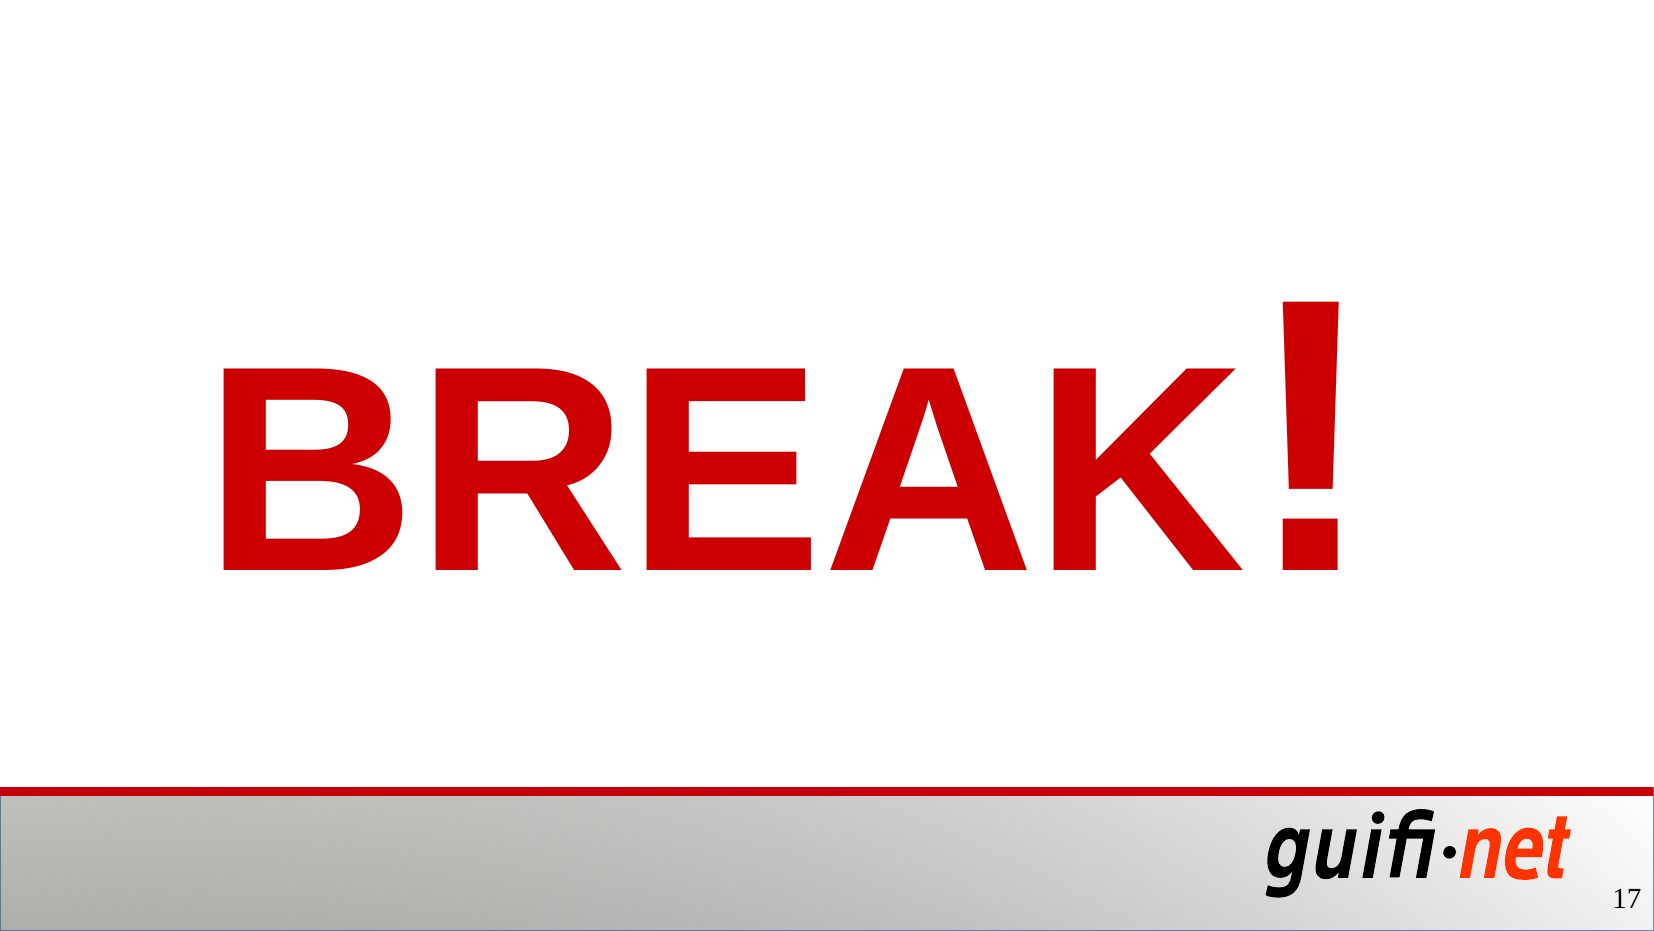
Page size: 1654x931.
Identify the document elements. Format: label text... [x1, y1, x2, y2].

list BREAK! [82, 217, 1571, 758]
